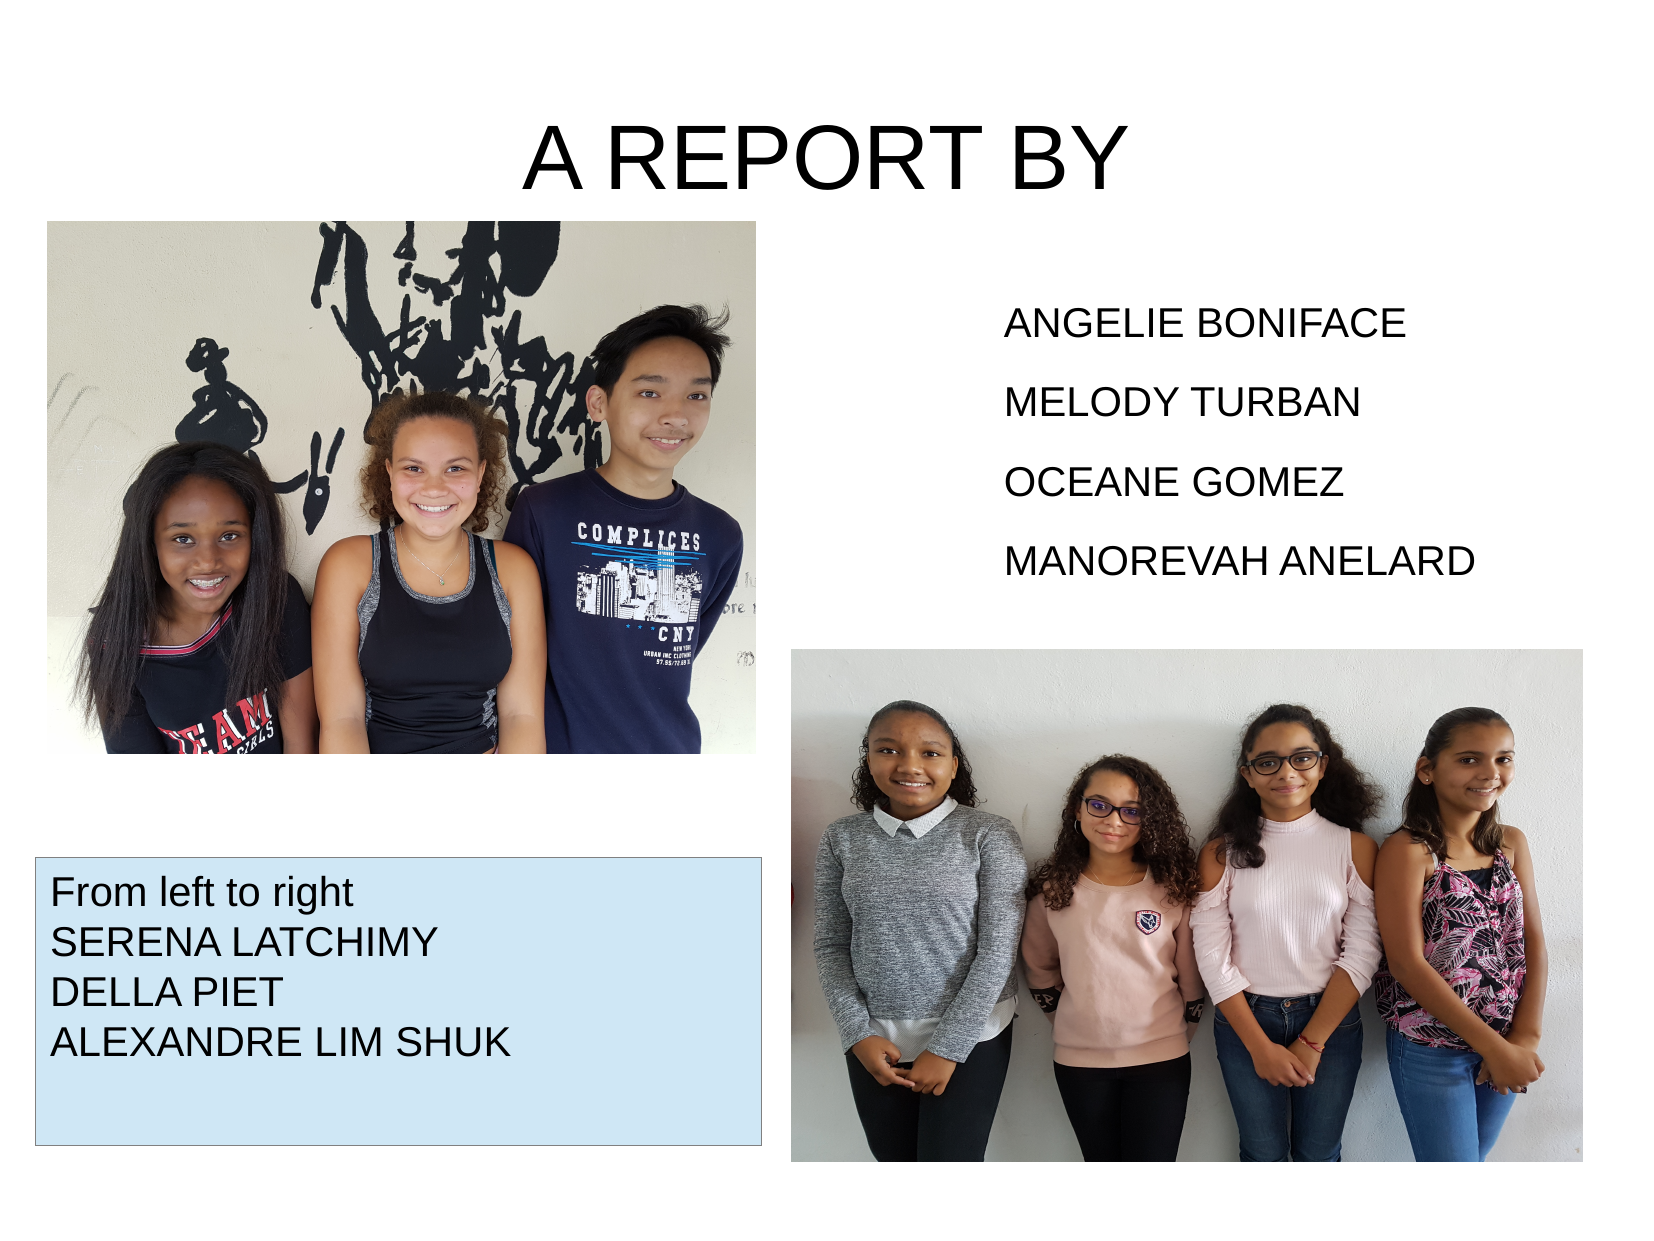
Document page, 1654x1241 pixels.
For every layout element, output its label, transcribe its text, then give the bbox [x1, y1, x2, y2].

picture [47, 221, 756, 754]
list ANGELIE BONIFACE MELODY TURBAN OCEANE GOMEZ MANOREVAH ANELARD [1003, 295, 1501, 603]
picture [791, 649, 1583, 1162]
list From left to right SERENA LATCHIMY DELLA PIET ALEXANDRE LIM SHUK [35, 857, 762, 1146]
title A REPORT BY [82, 49, 1571, 257]
